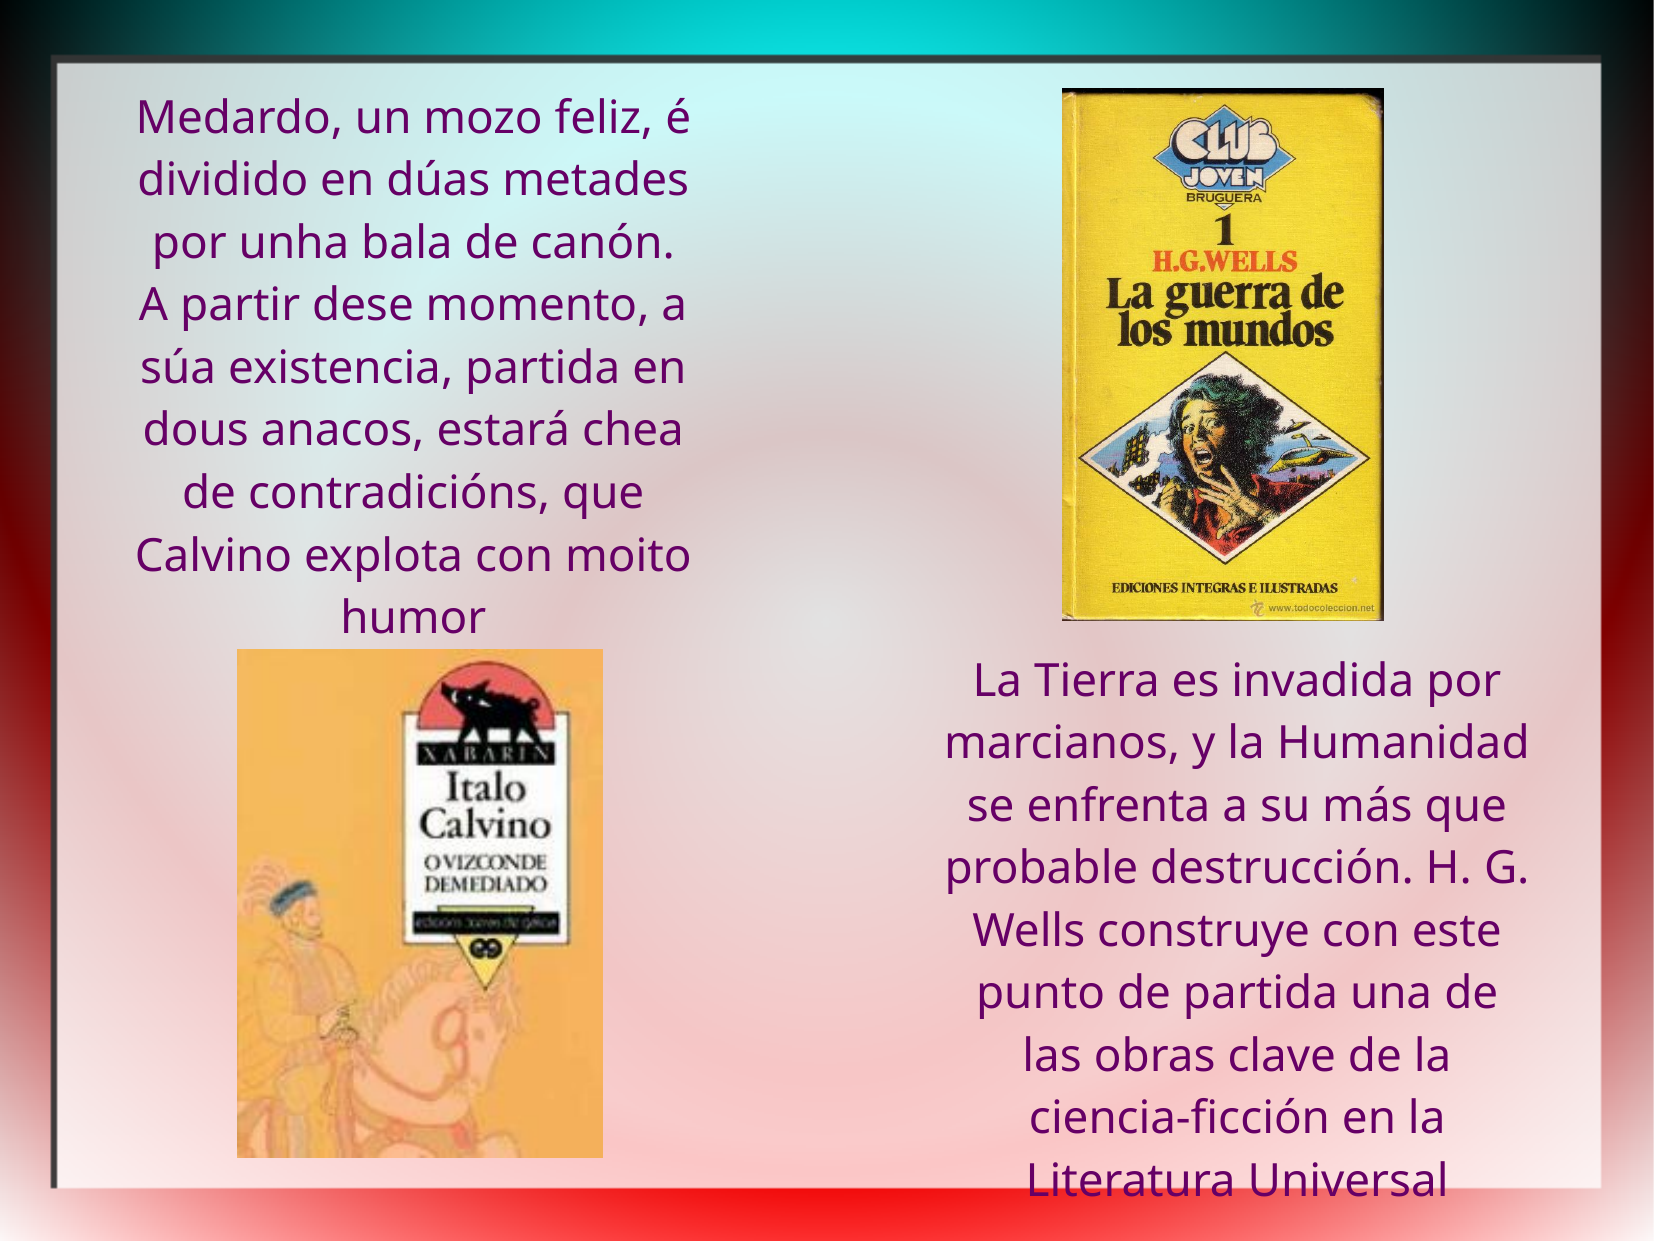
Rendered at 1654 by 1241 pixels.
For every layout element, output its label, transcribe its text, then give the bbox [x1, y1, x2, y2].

text_box La Tierra es invadida por marcianos, y la Humanidad se enfrenta a su más que probable destrucción. H. G. Wells construye con este punto de partida una de las obras clave de la ciencia-ficción en la Literatura Universal [927, 639, 1548, 1188]
picture [0, 0, 1654, 1241]
text_box Medardo, un mozo feliz, é dividido en dúas metades por unha bala de canón. A partir dese momento, a súa existencia, partida en dous anacos, estará chea de contradicións, que Calvino explota con moito humor [118, 76, 709, 625]
